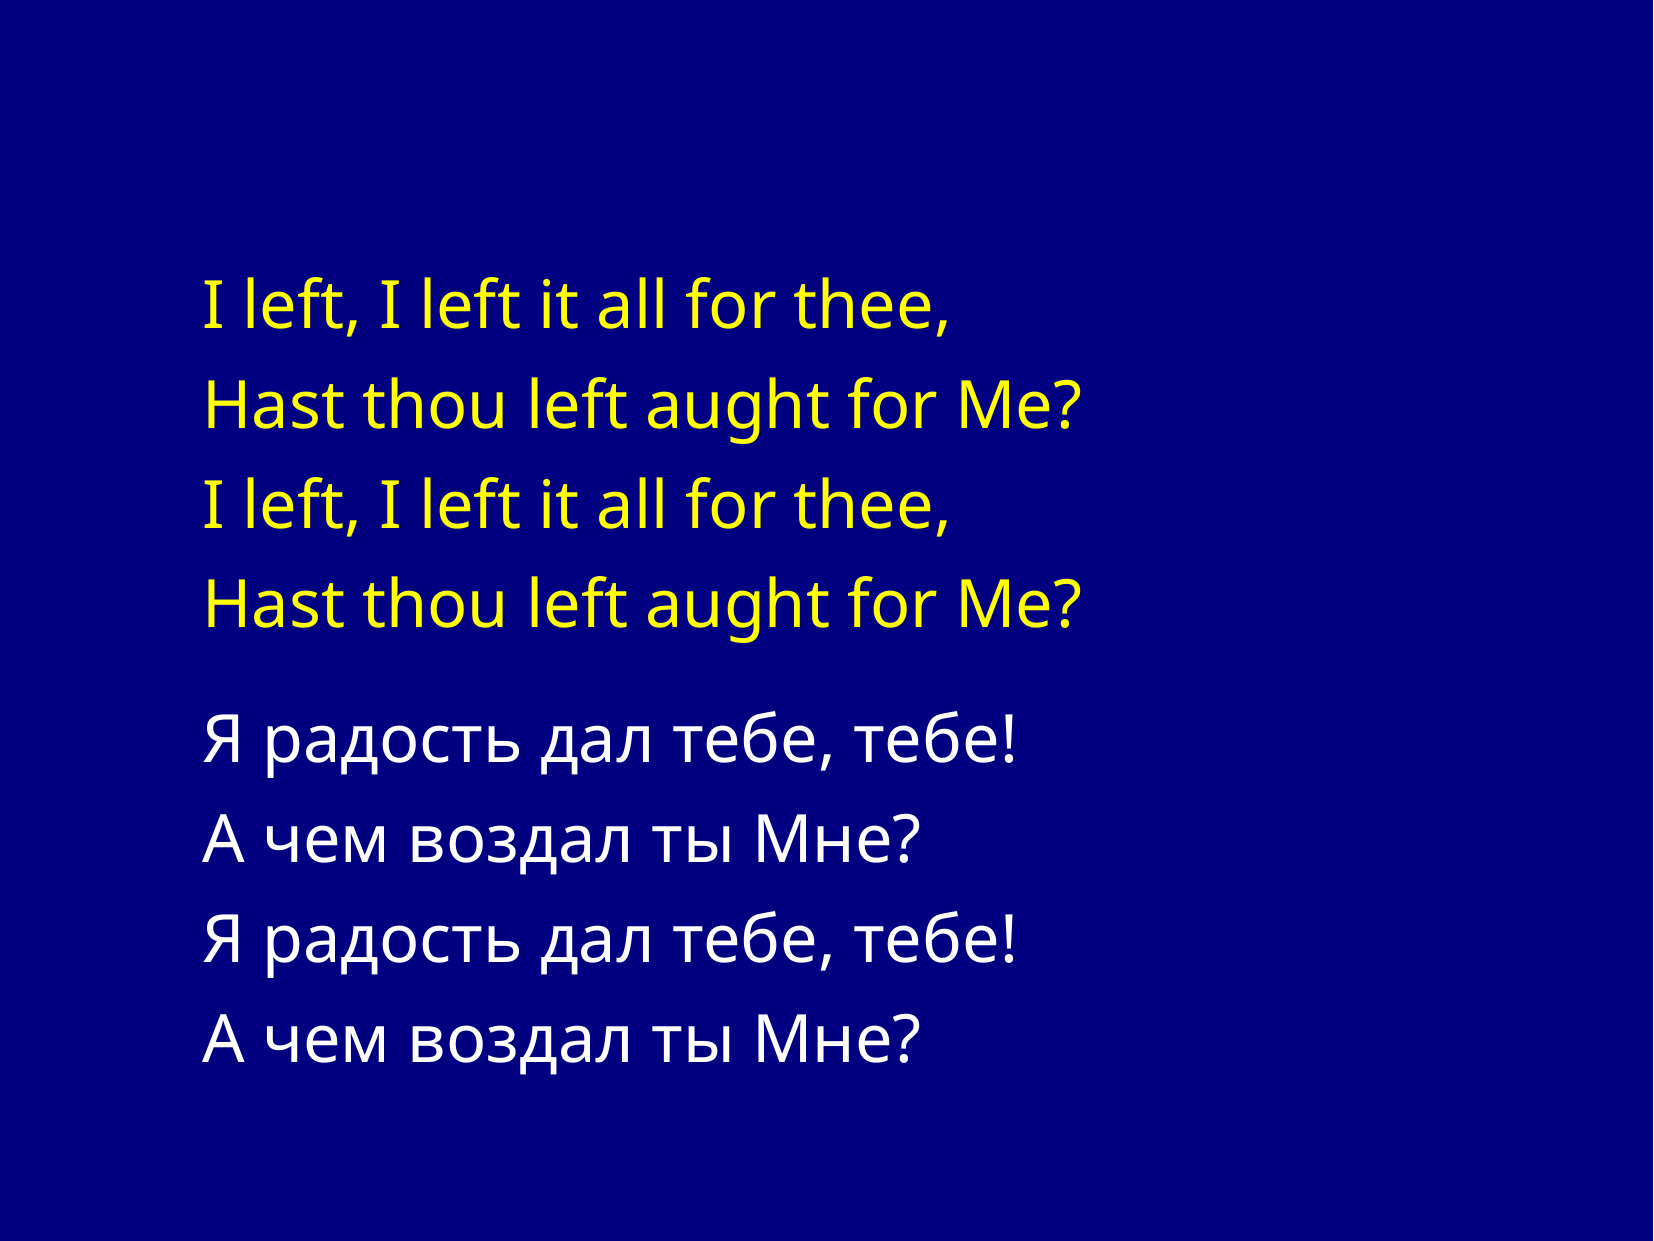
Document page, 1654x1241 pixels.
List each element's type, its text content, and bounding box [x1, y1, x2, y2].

text_box I left, I left it all for thee, Hast thou left aught for Me? I left, I left it all for thee, Hast thou left aught for Me? [75, 150, 1576, 638]
text_box Я радость дал тебе, тебе! А чем воздал ты Мне? Я радость дал тебе, тебе! А чем воздал ты Мне? [75, 675, 1576, 1163]
